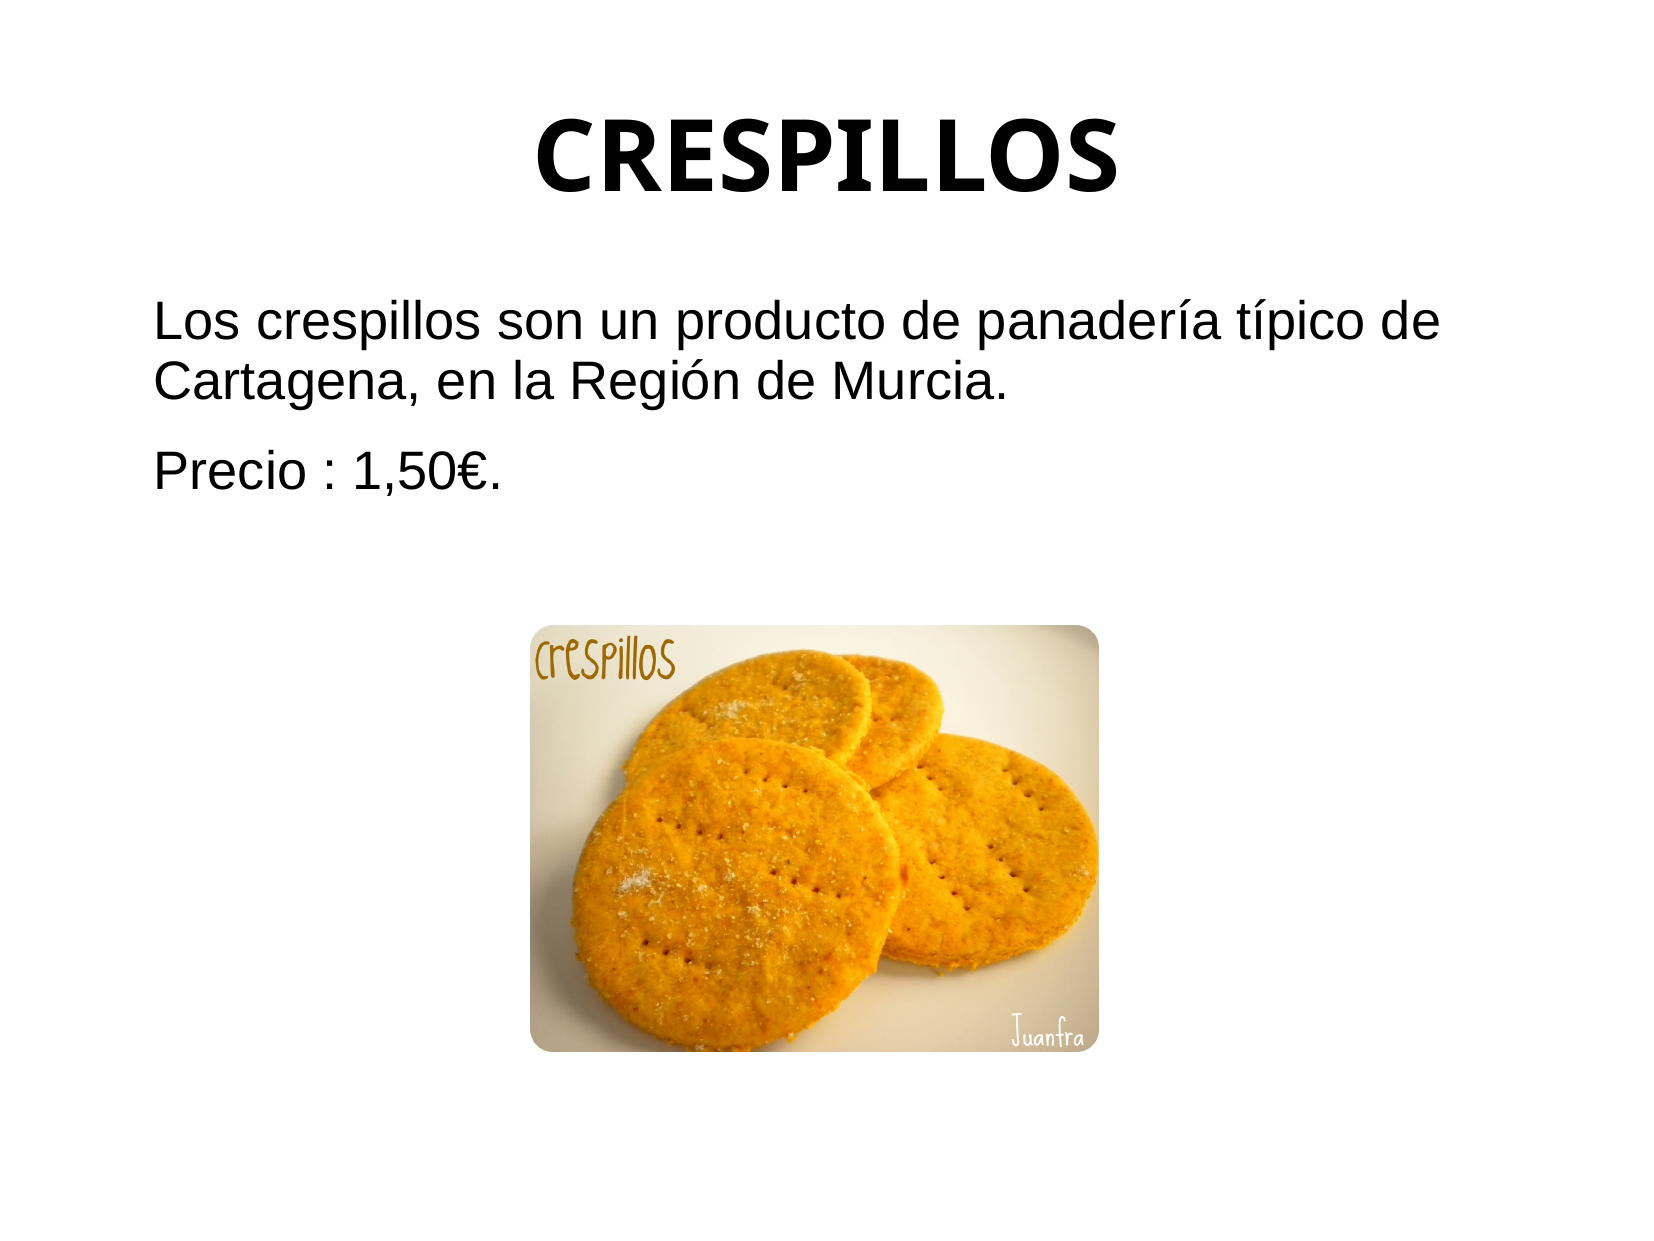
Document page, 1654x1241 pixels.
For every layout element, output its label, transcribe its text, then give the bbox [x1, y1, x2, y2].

list Los crespillos son un producto de panadería típico de Cartagena, en la Región de Murcia. Precio : 1,50€. [82, 290, 1571, 1010]
title CRESPILLOS [82, 49, 1571, 257]
picture [530, 625, 1099, 1052]
